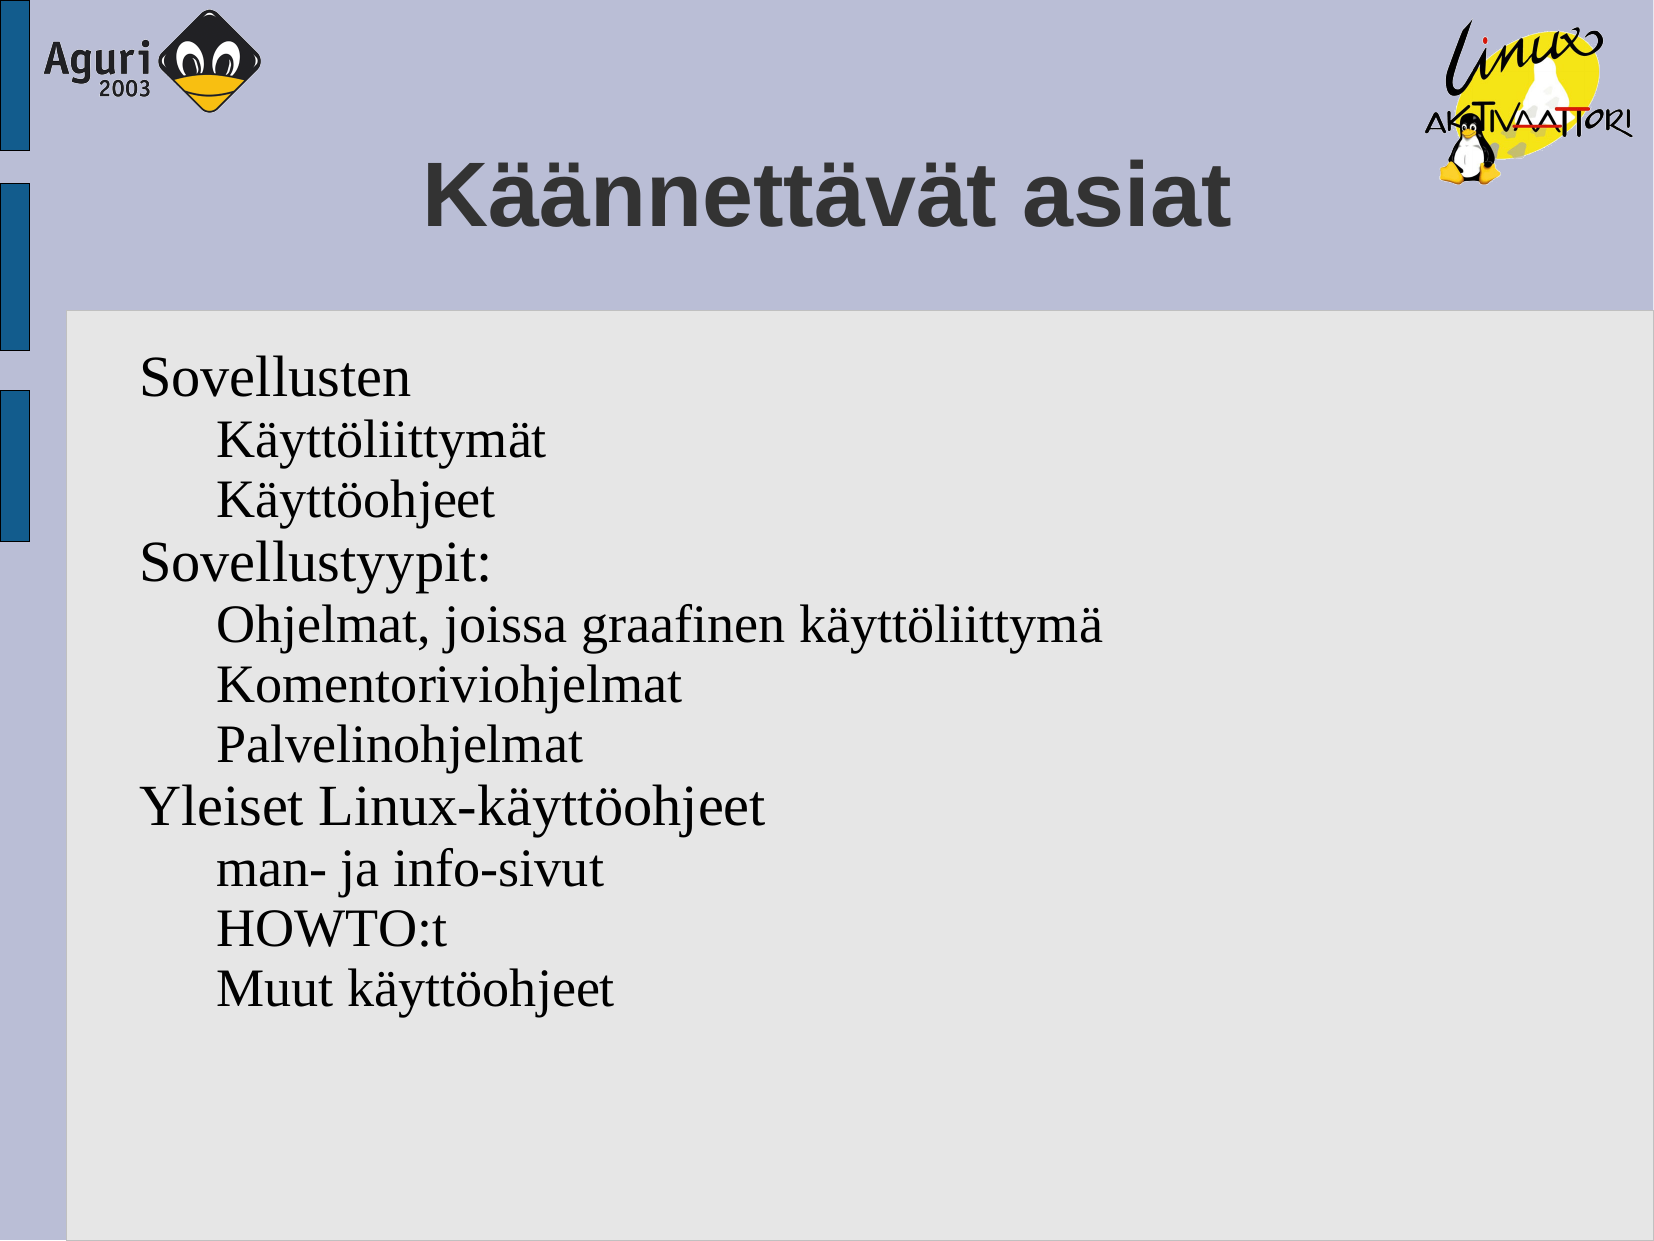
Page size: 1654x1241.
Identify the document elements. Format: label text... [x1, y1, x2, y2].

picture [1417, 12, 1640, 190]
picture [39, 9, 265, 113]
title Käännettävät asiat [121, 91, 1534, 299]
list Sovellusten Käyttöliittymät Käyttöohjeet Sovellustyypit: Ohjelmat, joissa graafinen käyttöliittymä Komentoriviohjelmat Palvelinohjelmat Yleiset Linux-käyttöohjeet man- ja info-sivut HOWTO:t Muut käyttöohjeet [121, 344, 1534, 1158]
